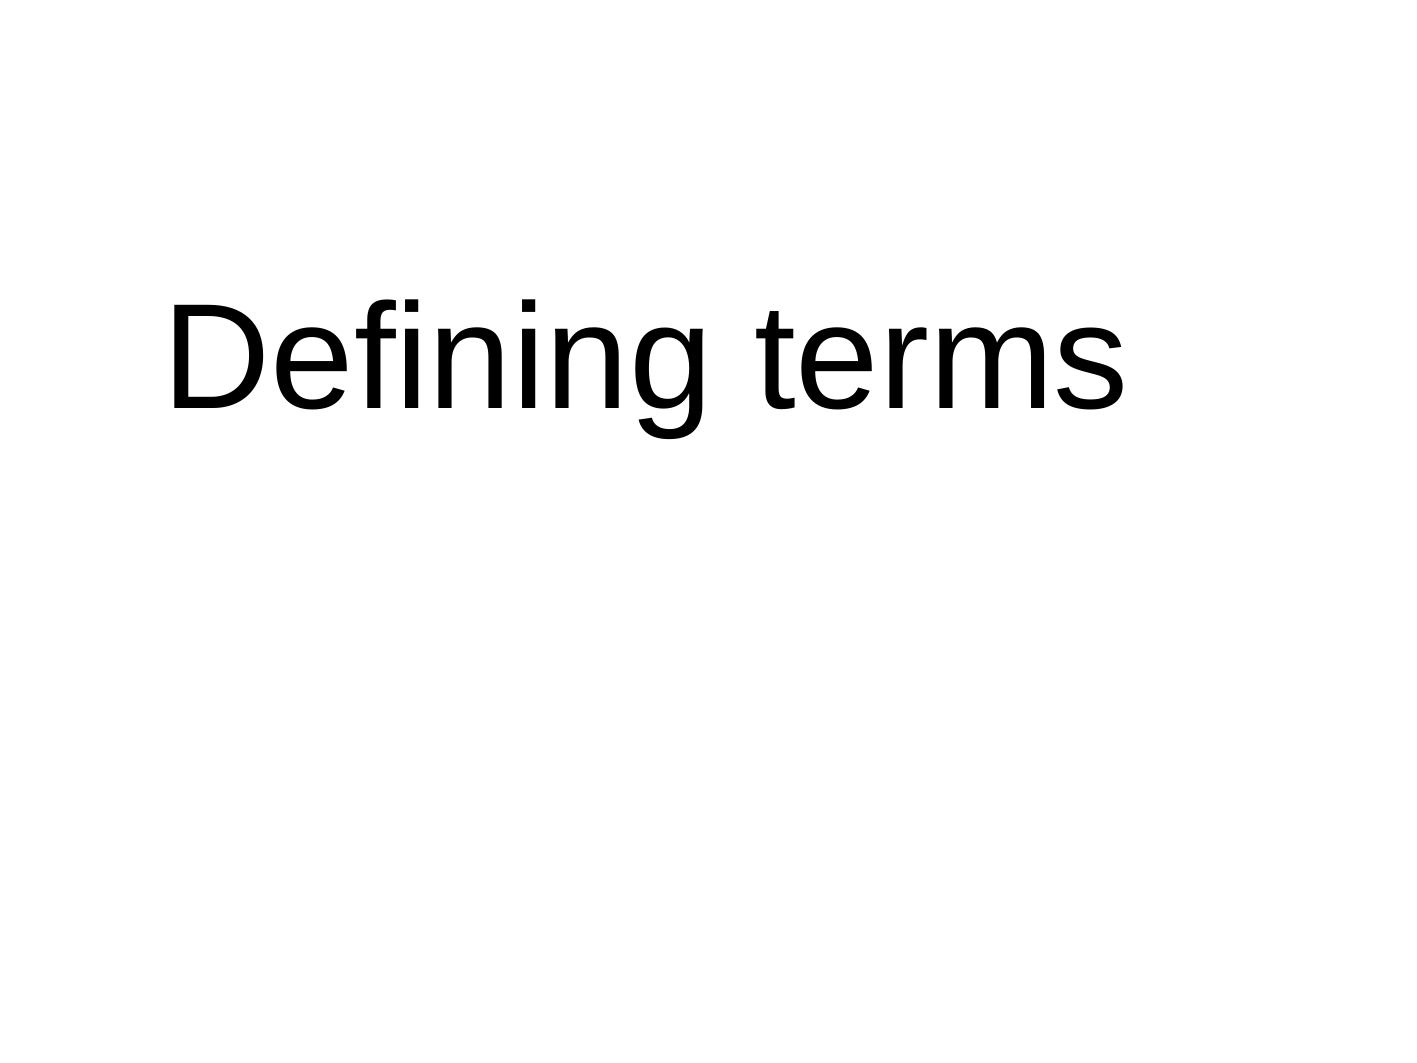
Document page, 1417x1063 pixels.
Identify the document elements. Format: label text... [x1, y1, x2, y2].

text_box Defining terms [147, 265, 1270, 503]
